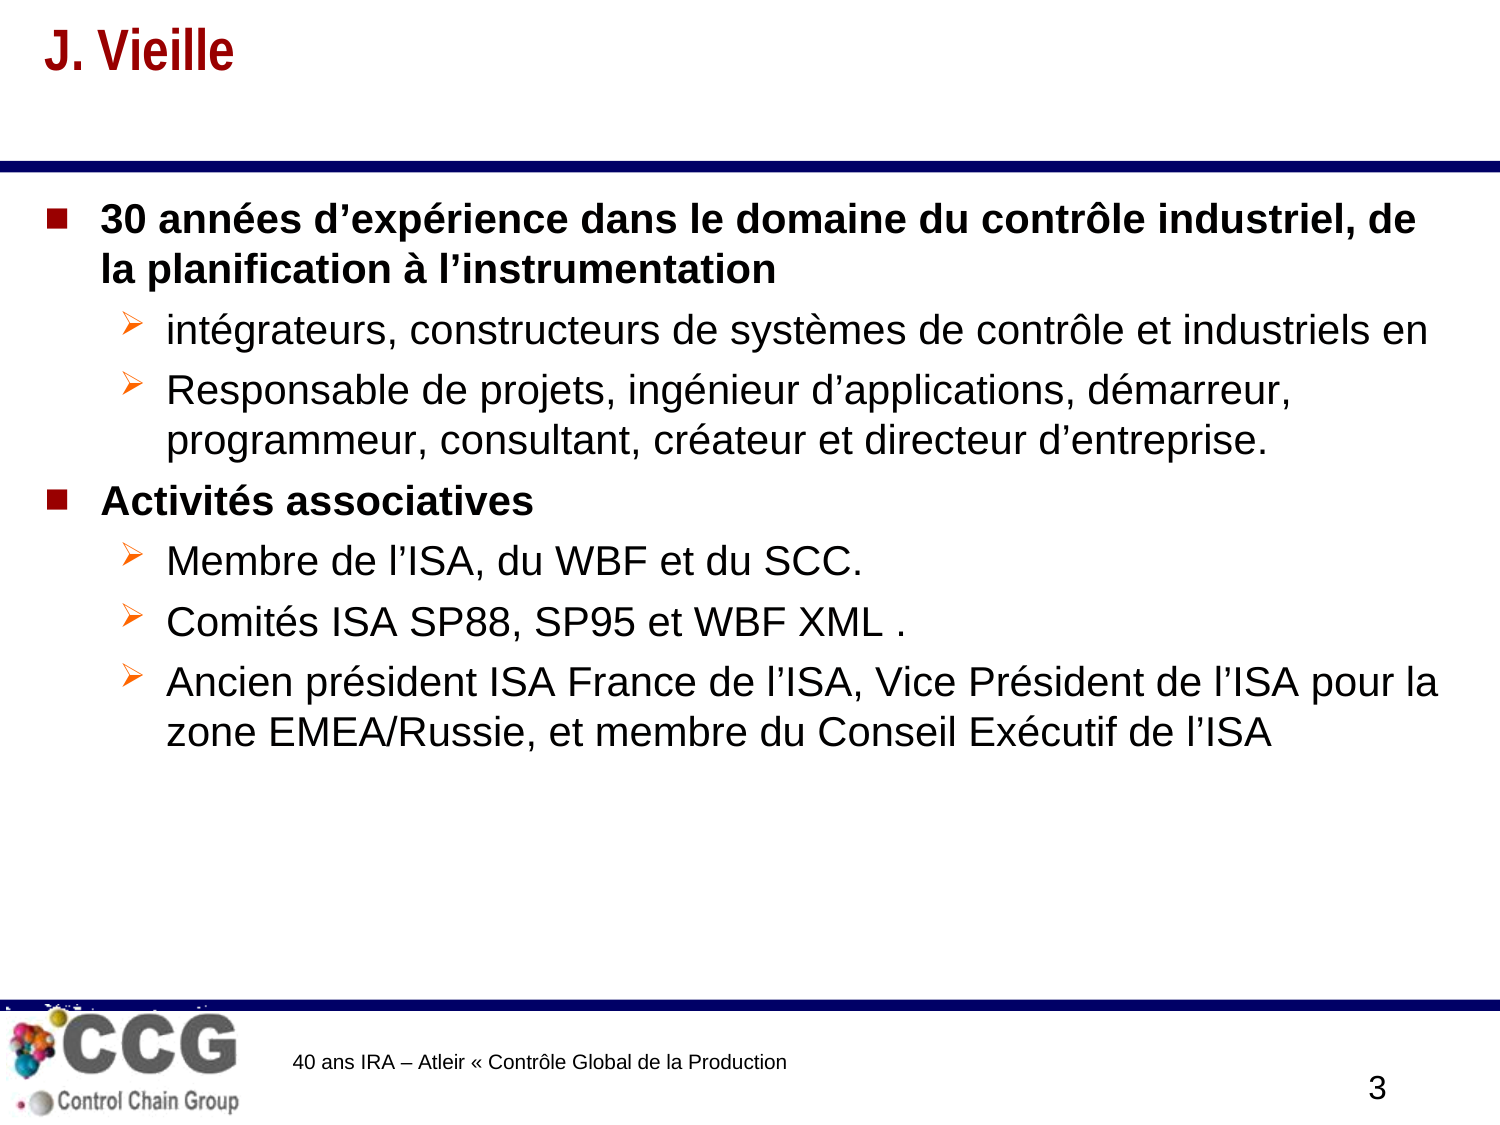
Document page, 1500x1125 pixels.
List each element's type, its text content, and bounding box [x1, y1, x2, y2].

title J. Vieille [29, 12, 1471, 138]
list 30 années d’expérience dans le domaine du contrôle industriel, de la planification à l’instrumentation intégrateurs, constructeurs de systèmes de contrôle et industriels en Responsable de projets, ingénieur d’applications, démarreur, programmeur, consultant, créateur et directeur d’entreprise. Activités associatives Membre de l’ISA, du WBF et du SCC. Comités ISA SP88, SP95 et WBF XML . Ancien président ISA France de l’ISA, Vice Président de l’ISA pour la zone EMEA/Russie, et membre du Conseil Exécutif de l’ISA [29, 184, 1471, 989]
picture [6, 1004, 243, 1124]
